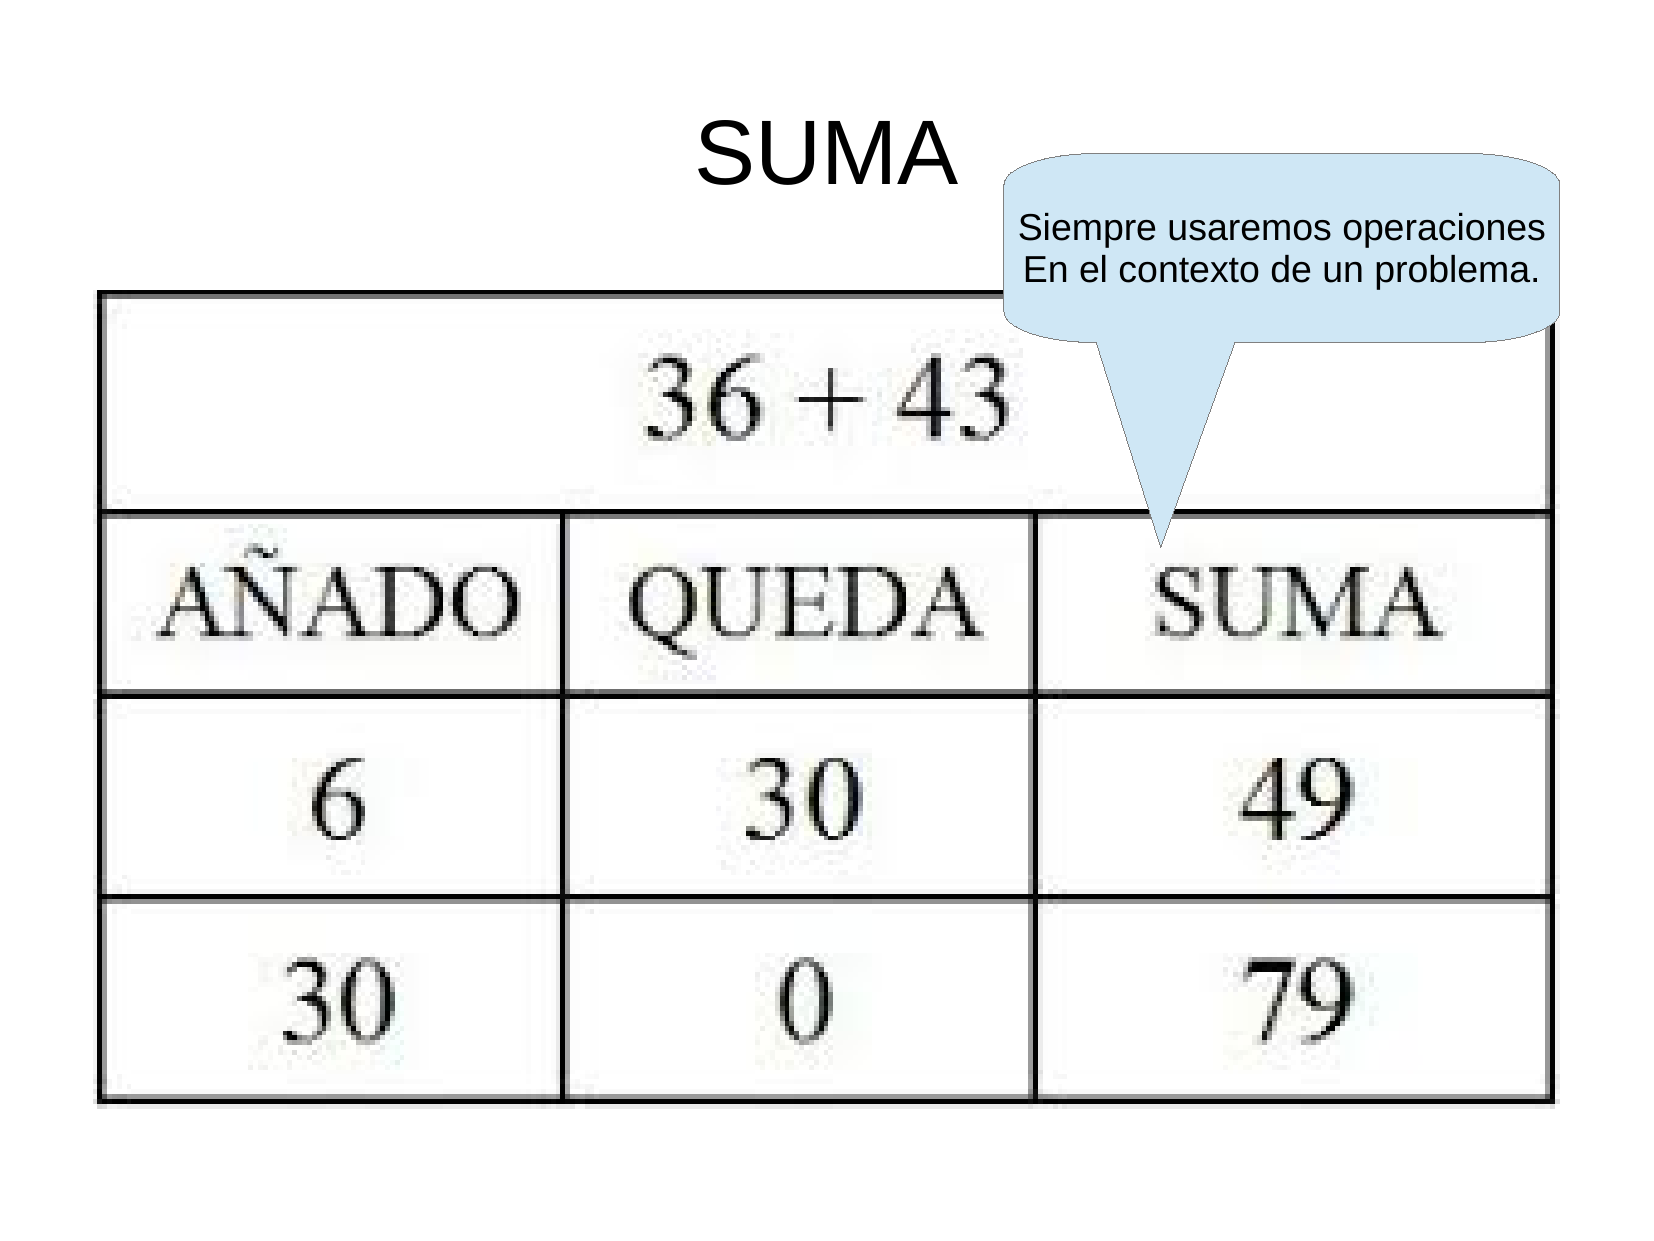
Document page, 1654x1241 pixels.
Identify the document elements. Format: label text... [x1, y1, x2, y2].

title SUMA [82, 49, 1571, 257]
text_box Siempre usaremos operaciones En el contexto de un problema. [1003, 153, 1560, 548]
picture [93, 290, 1560, 1109]
